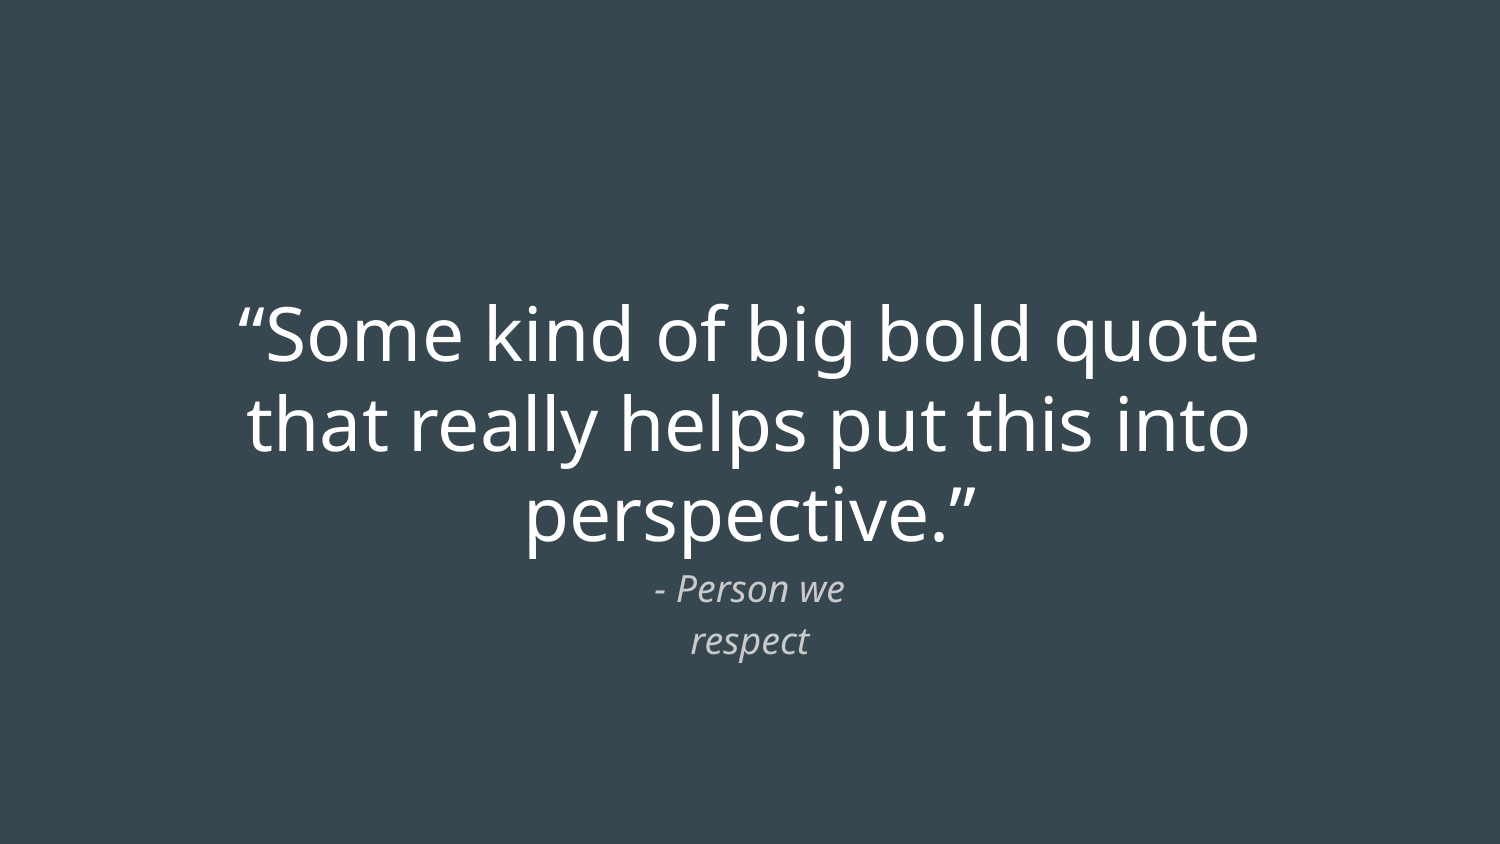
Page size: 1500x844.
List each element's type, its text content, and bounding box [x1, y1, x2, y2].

text_box - Person we respect [576, 543, 924, 742]
title “Some kind of big bold quote that really helps put this into perspective.” [203, 351, 1297, 493]
